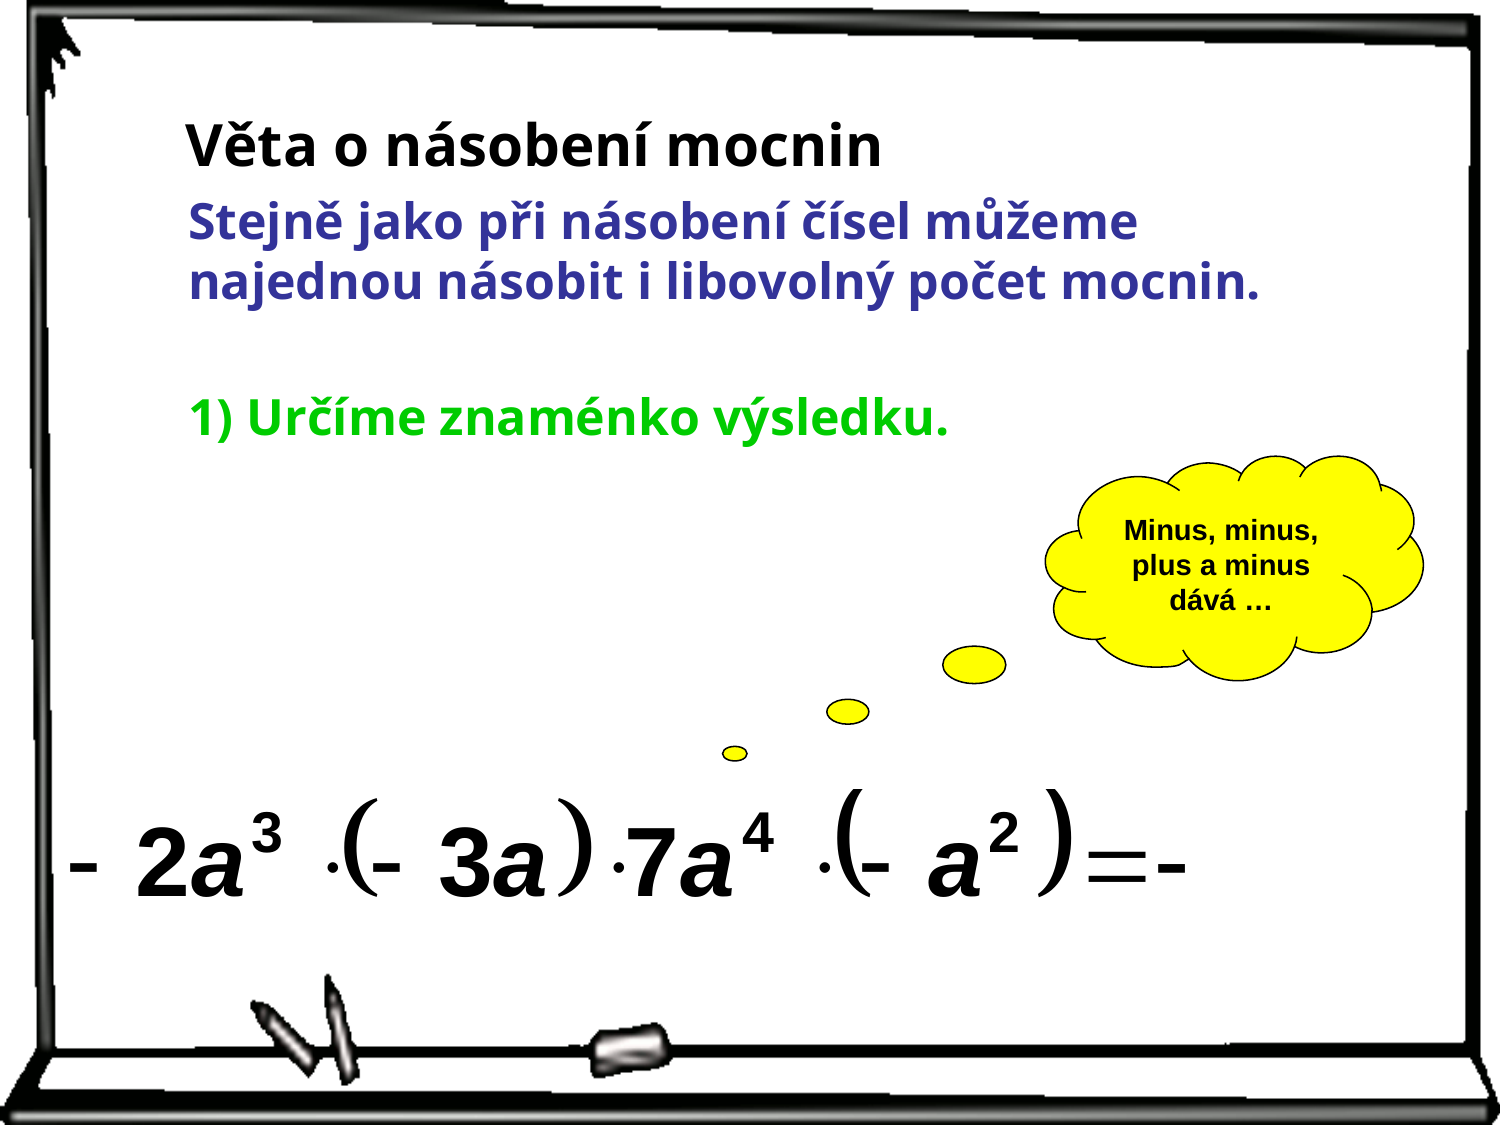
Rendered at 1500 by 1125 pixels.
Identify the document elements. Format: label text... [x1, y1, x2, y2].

text_box 1) Určíme znaménko výsledku. [173, 361, 1403, 469]
text_box Minus, minus, plus a minus dává … [1045, 456, 1424, 681]
picture [0, 0, 1500, 1125]
chart [53, 789, 1223, 938]
text_box Minus, minus, plus a minus dává … [826, 699, 869, 725]
text_box Stejně jako při násobení čísel můžeme najednou násobit i libovolný počet mocnin. [173, 196, 1403, 303]
text_box Věta o násobení mocnin [171, 89, 1211, 197]
text_box Minus, minus, plus a minus dává … [942, 646, 1006, 684]
